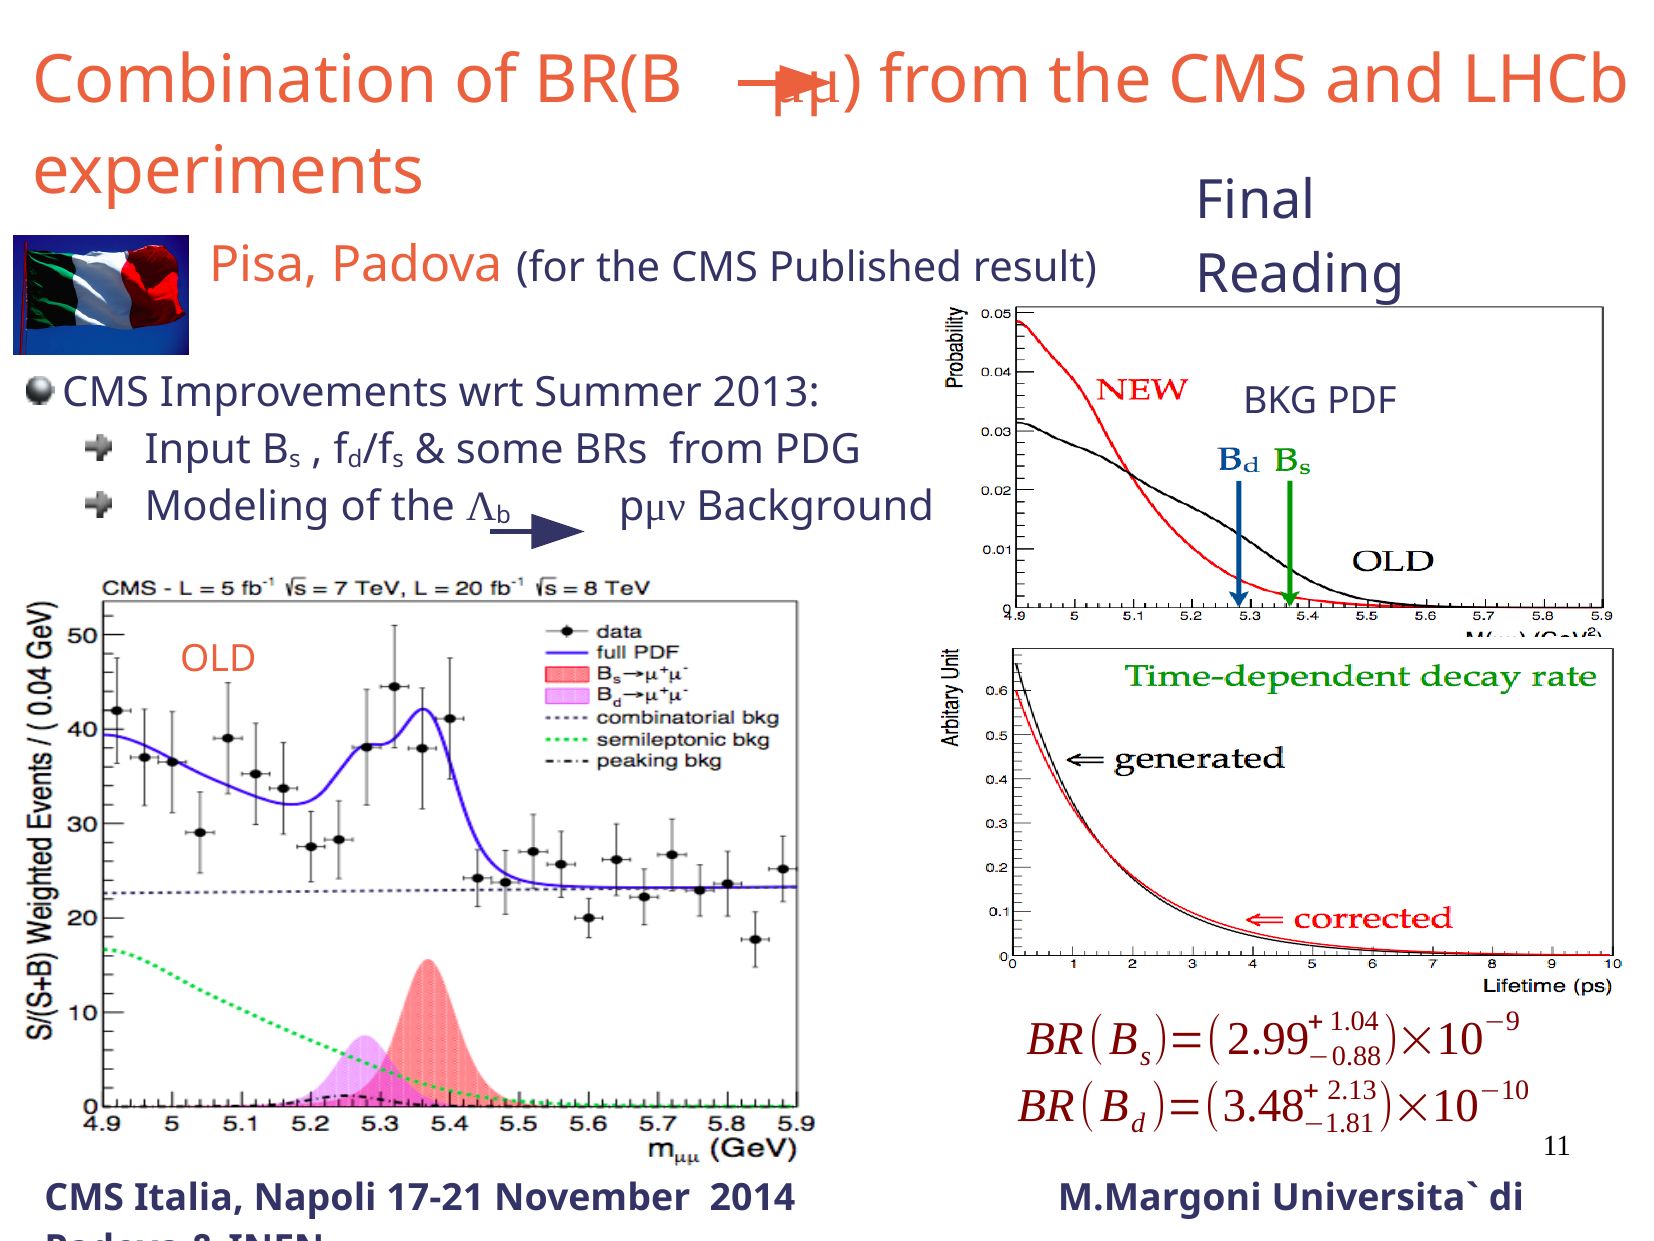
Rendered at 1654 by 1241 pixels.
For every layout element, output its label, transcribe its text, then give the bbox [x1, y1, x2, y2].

picture [927, 295, 1630, 354]
picture [13, 235, 189, 354]
text_box CMS Improvements wrt Summer 2013: Input Bs , fd/fs & some BRs from PDG Modeling of the Λb pμν Background [11, 354, 1630, 900]
text_box Combination of BR(B μμ) from the CMS and LHCb experiments [17, 23, 1654, 238]
text_box Pisa, Padova (for the CMS Published result) [194, 220, 1146, 313]
picture [17, 900, 880, 1170]
text_box CMS Italia, Napoli 17-21 November 2014 M.Margoni Universita` di Padova & INFN [29, 1163, 1625, 1237]
text_box Final Reading [1181, 153, 1533, 253]
chart [1003, 1005, 1541, 1140]
picture [915, 637, 1642, 1004]
